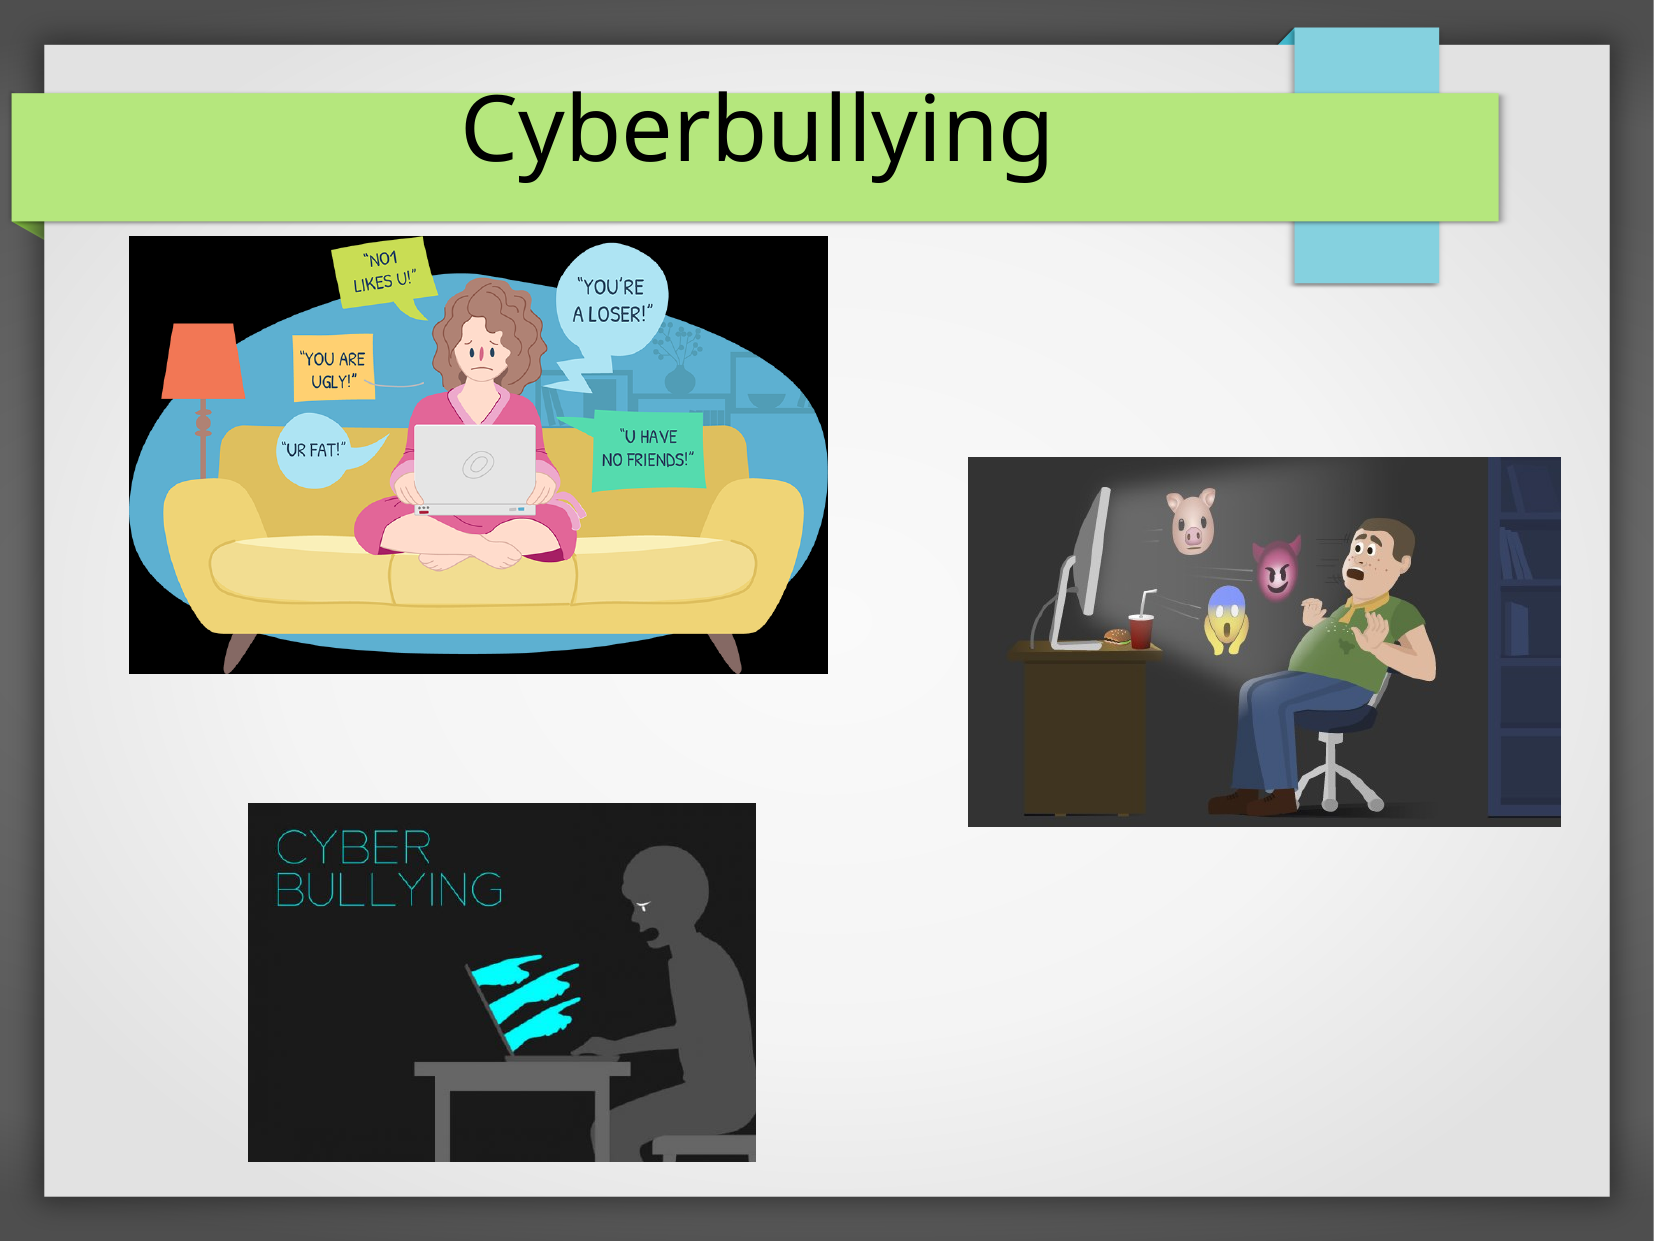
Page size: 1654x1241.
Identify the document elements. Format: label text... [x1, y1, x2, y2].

picture [0, 0, 1654, 1241]
title Cyberbullying [460, 47, 1335, 205]
